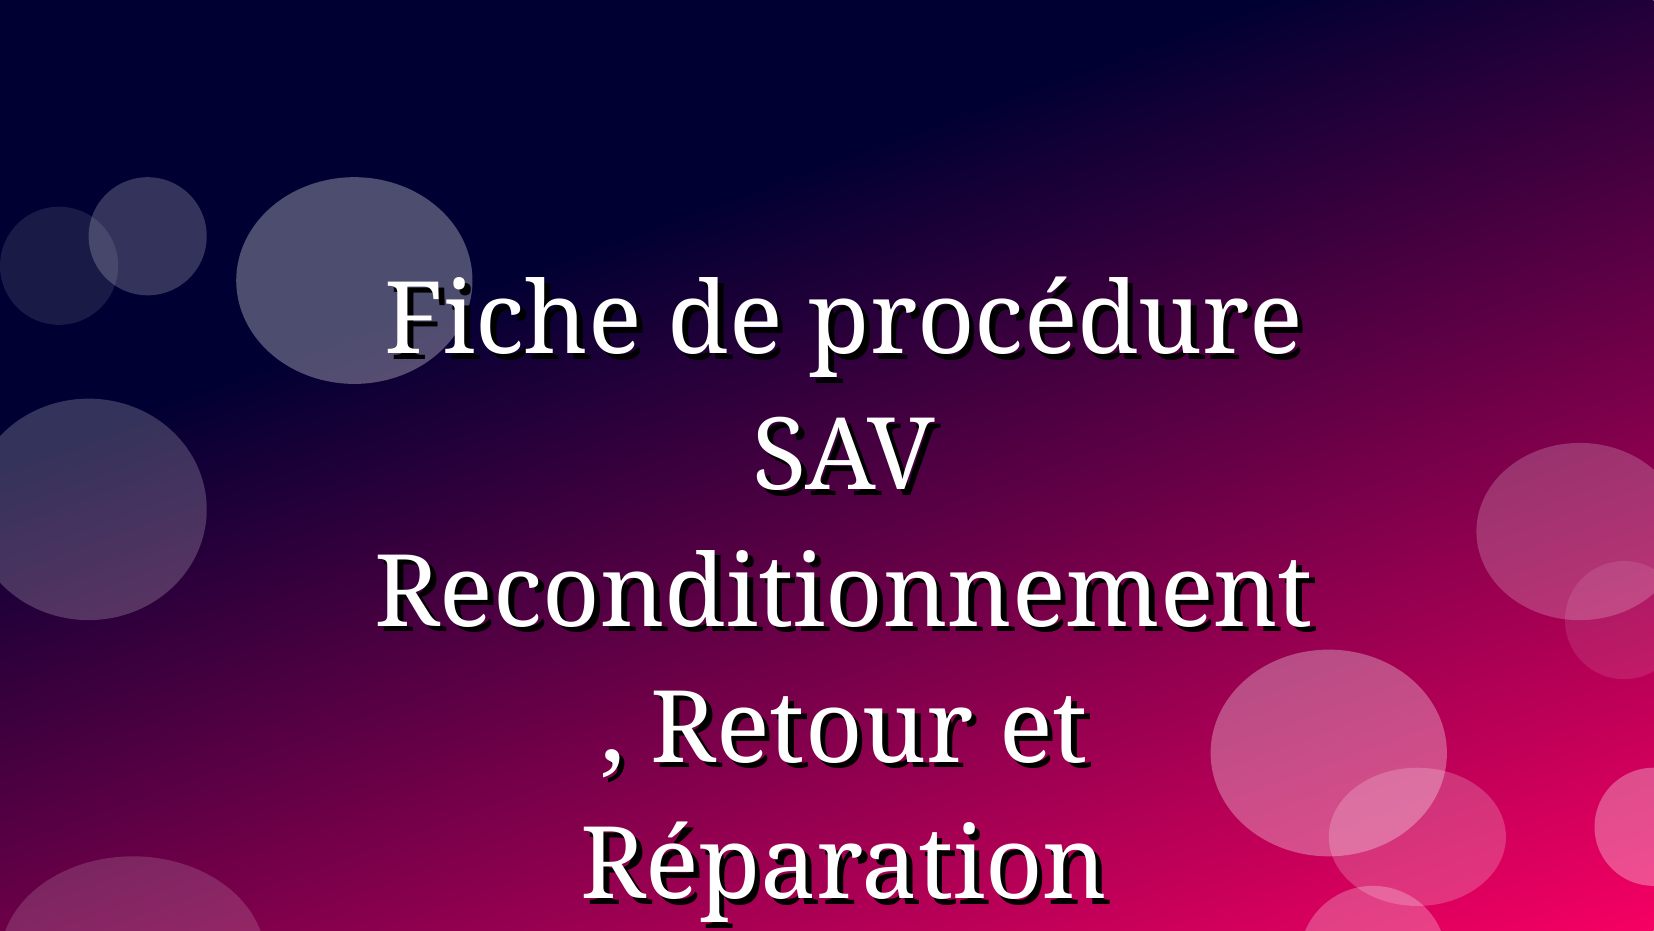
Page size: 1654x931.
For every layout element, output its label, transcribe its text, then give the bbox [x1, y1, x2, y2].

text_box Fiche de procédure SAV Reconditionnement, Retour et Réparation [351, 239, 1337, 831]
